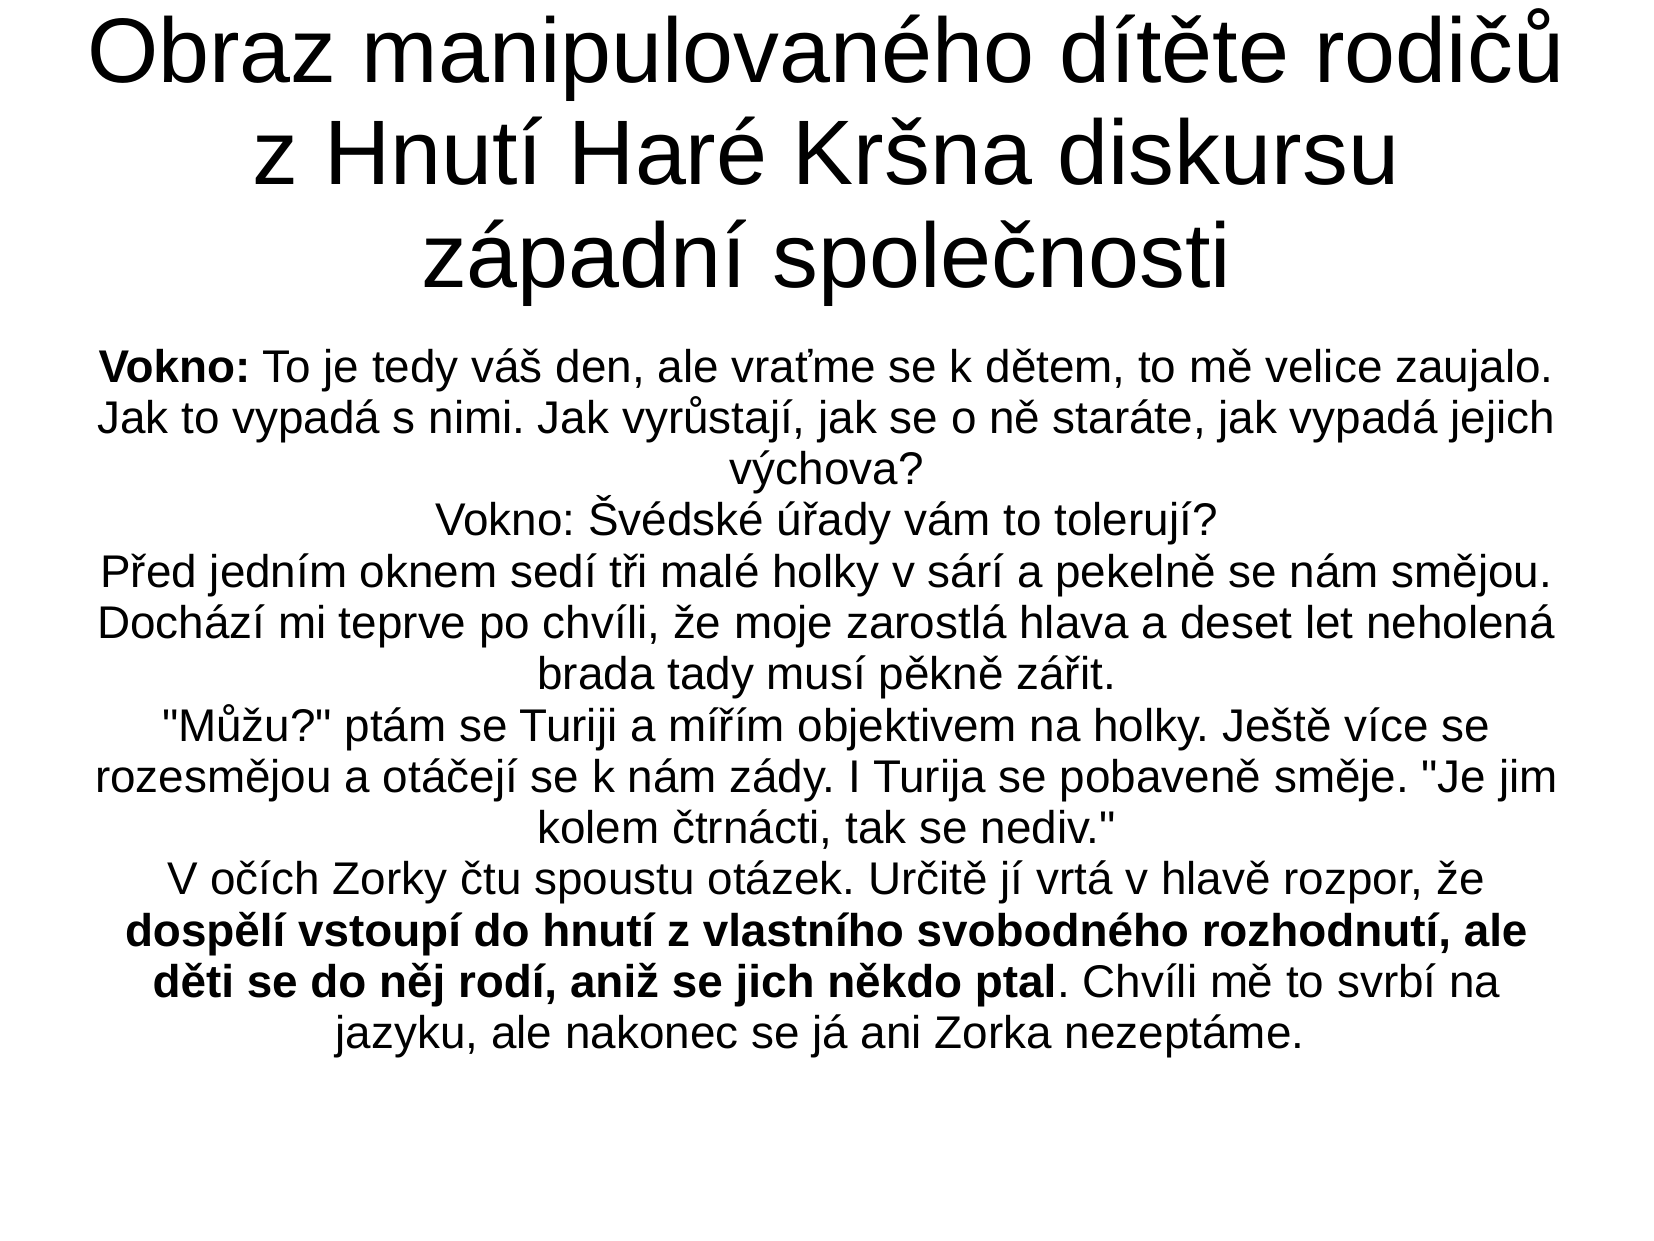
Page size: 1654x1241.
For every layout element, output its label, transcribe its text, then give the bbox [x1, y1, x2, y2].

title Obraz manipulovaného dítěte rodičů z Hnutí Haré Kršna diskursu západní společnosti [82, 0, 1571, 290]
subtitle Vokno: To je tedy váš den, ale vraťme se k dětem, to mě velice zaujalo. Jak to vypadá s nimi. Jak vyrůstají, jak se o ně staráte, jak vypadá jejich výchova? Vokno: Švédské úřady vám to tolerují? Před jedním oknem sedí tři malé holky v sárí a pekelně se nám smějou. Dochází mi teprve po chvíli, že moje zarostlá hlava a deset let neholená brada tady musí pěkně zářit. "Můžu?" ptám se Turiji a mířím objektivem na holky. Ještě více se rozesmějou a otáčejí se k nám zády. I Turija se pobaveně směje. "Je jim kolem čtrnácti, tak se nediv." V očích Zorky čtu spoustu otázek. Určitě jí vrtá v hlavě rozpor, že dospělí vstoupí do hnutí z vlastního svobodného rozhodnutí, ale děti se do něj rodí, aniž se jich někdo ptal. Chvíli mě to svrbí na jazyku, ale nakonec se já ani Zorka nezeptáme. [82, 290, 1571, 1109]
